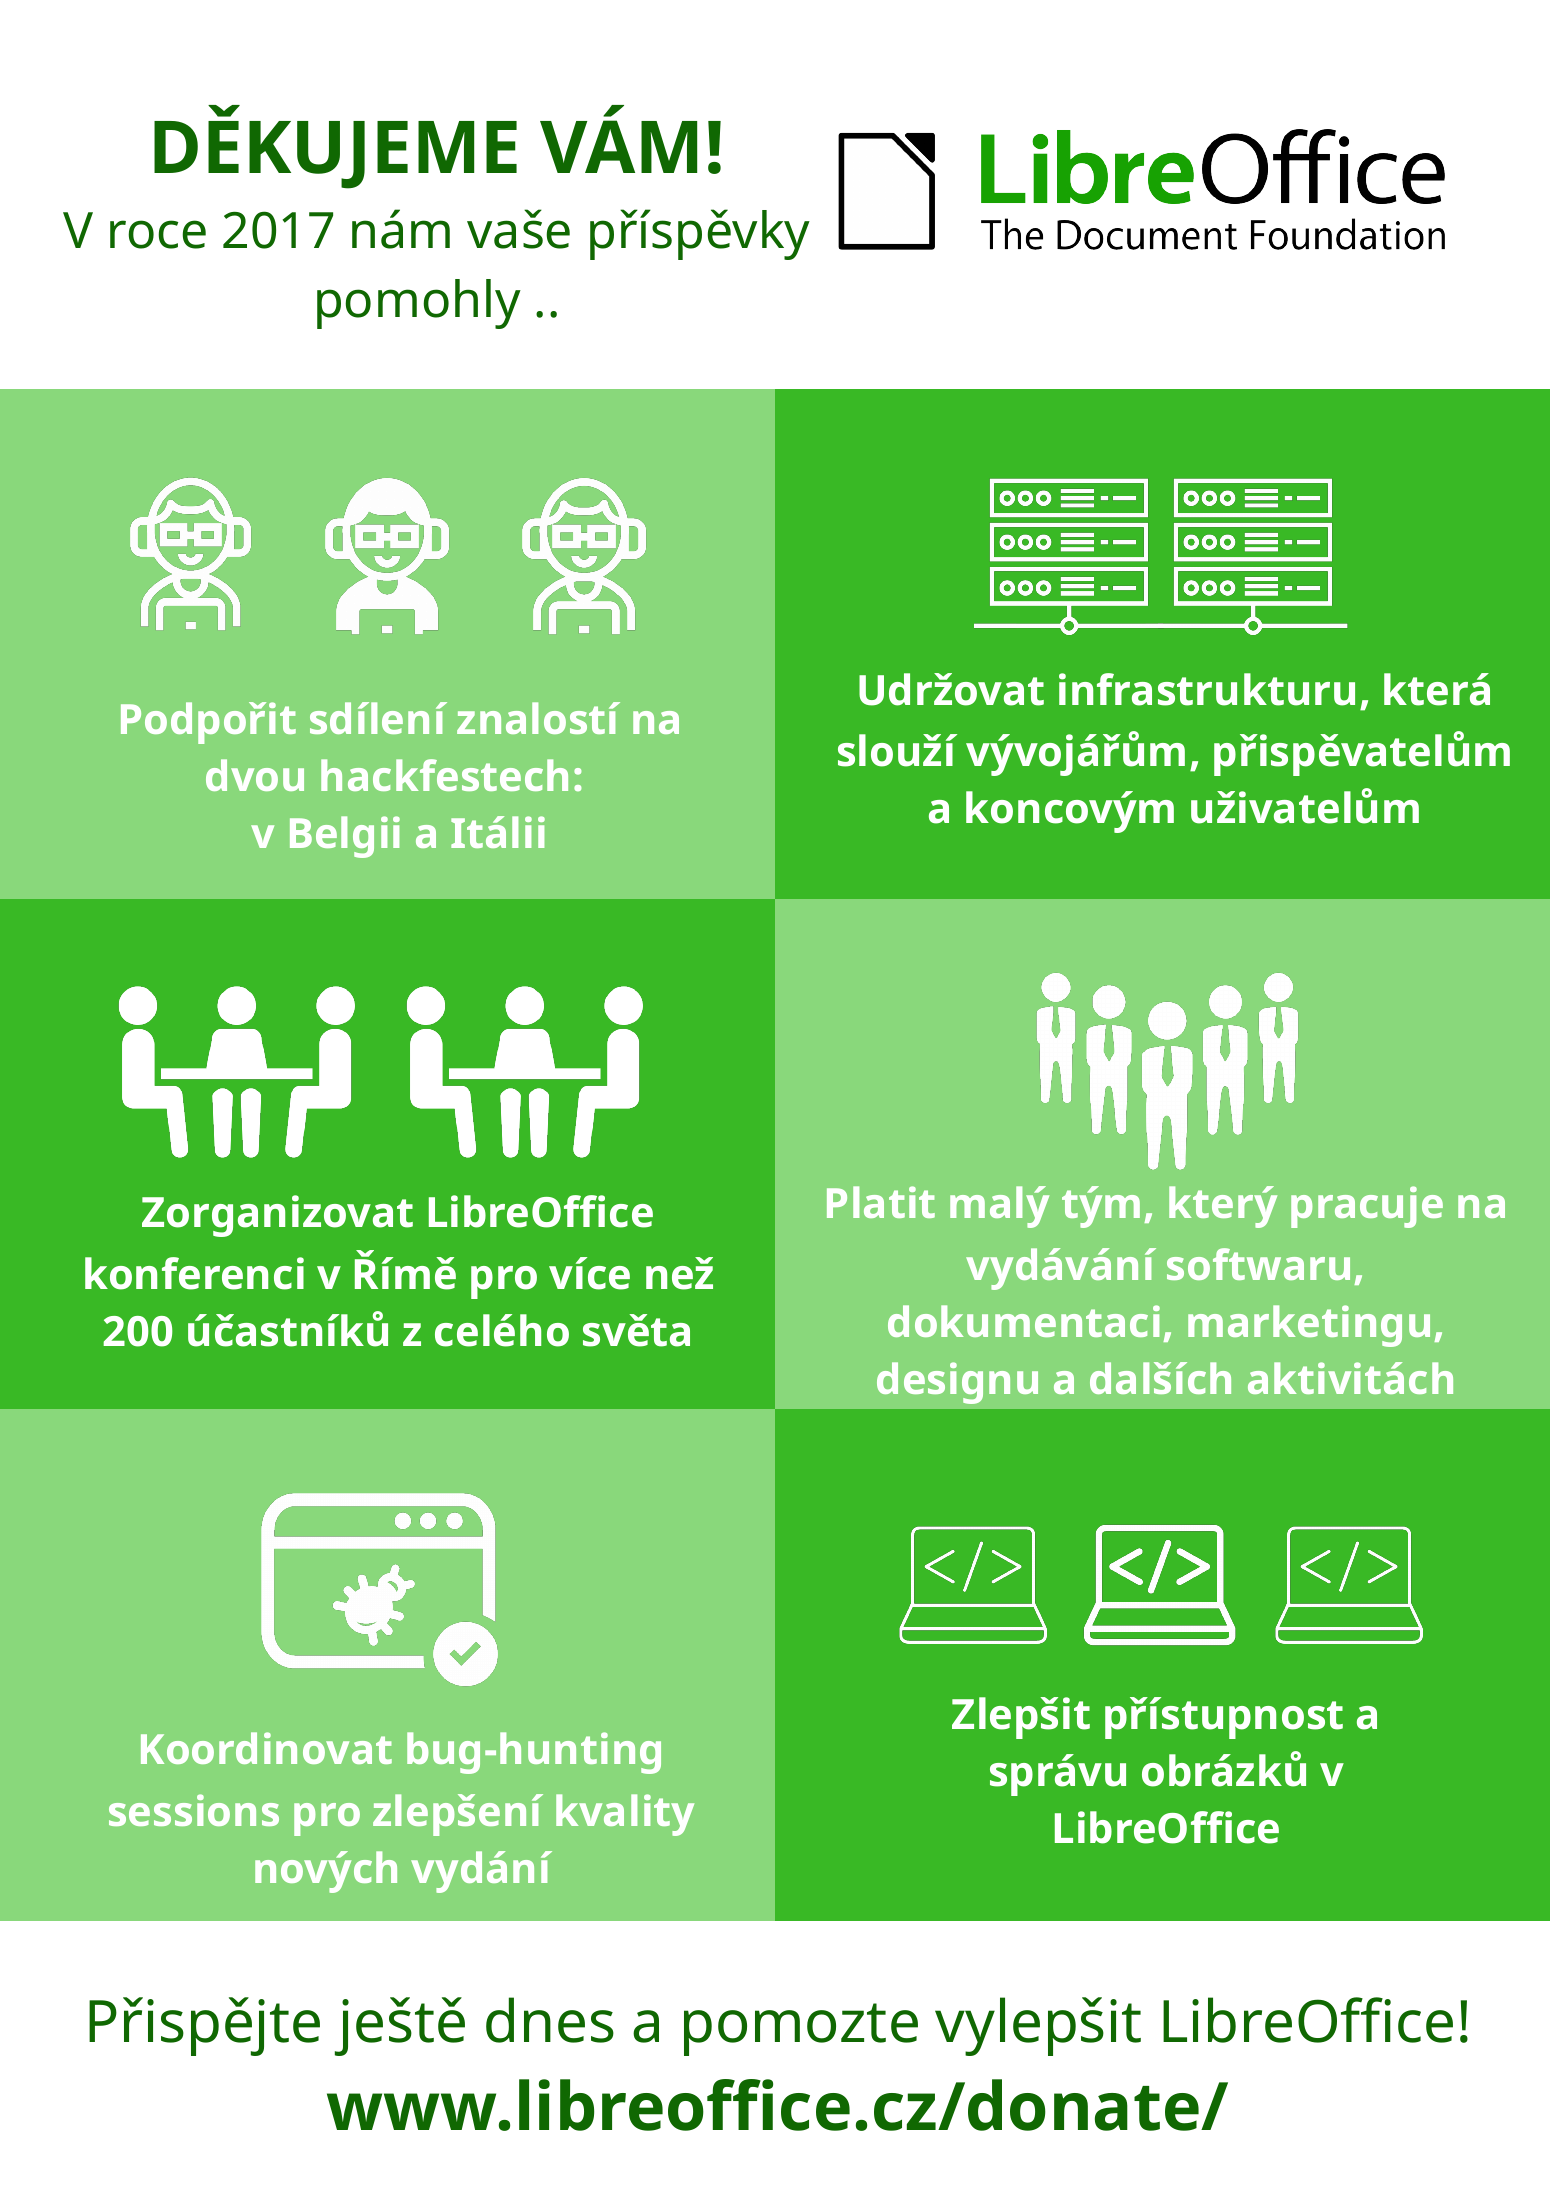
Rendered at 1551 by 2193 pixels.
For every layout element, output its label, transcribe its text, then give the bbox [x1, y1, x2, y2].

picture [237, 1468, 521, 1711]
text_box ﻿Koordinovat bug-hunting sessions pro zlepšení kvality nových vydání [53, 1712, 751, 1964]
picture [789, 77, 1492, 302]
text_box ﻿Zorganizovat LibreOffice konferenci v Římě pro více než 200 účastníků z celého světa [41, 1175, 756, 1427]
picture [1010, 963, 1324, 1166]
picture [81, 460, 696, 682]
text_box [0, 389, 1550, 1921]
picture [388, 993, 661, 1164]
picture [875, 1501, 1447, 1672]
text_box Zlepšit přístupnost a správu obrázků v LibreOffice [891, 1677, 1441, 1928]
picture [100, 993, 373, 1164]
text_box ﻿Platit malý tým, který pracuje na vydávání softwaru, dokumentaci, marketingu, designu a dalších aktivitách [803, 1166, 1530, 1477]
text_box ﻿Udržovat infrastrukturu, která slouží vývojářům, přispěvatelům a koncovým uživatelům [820, 652, 1530, 963]
text_box Přispějte ještě dnes a pomozte vylepšit LibreOffice! www.libreoffice.cz/donate/ [56, 1972, 1501, 2166]
text_box Podpořit sdílení znalostí na dvou hackfestech: v Belgii a Itálii [67, 682, 733, 993]
text_box DĚKUJEME VÁM! V roce 2017 nám vaše příspěvky pomohly .. [29, 88, 845, 443]
picture [963, 465, 1359, 648]
